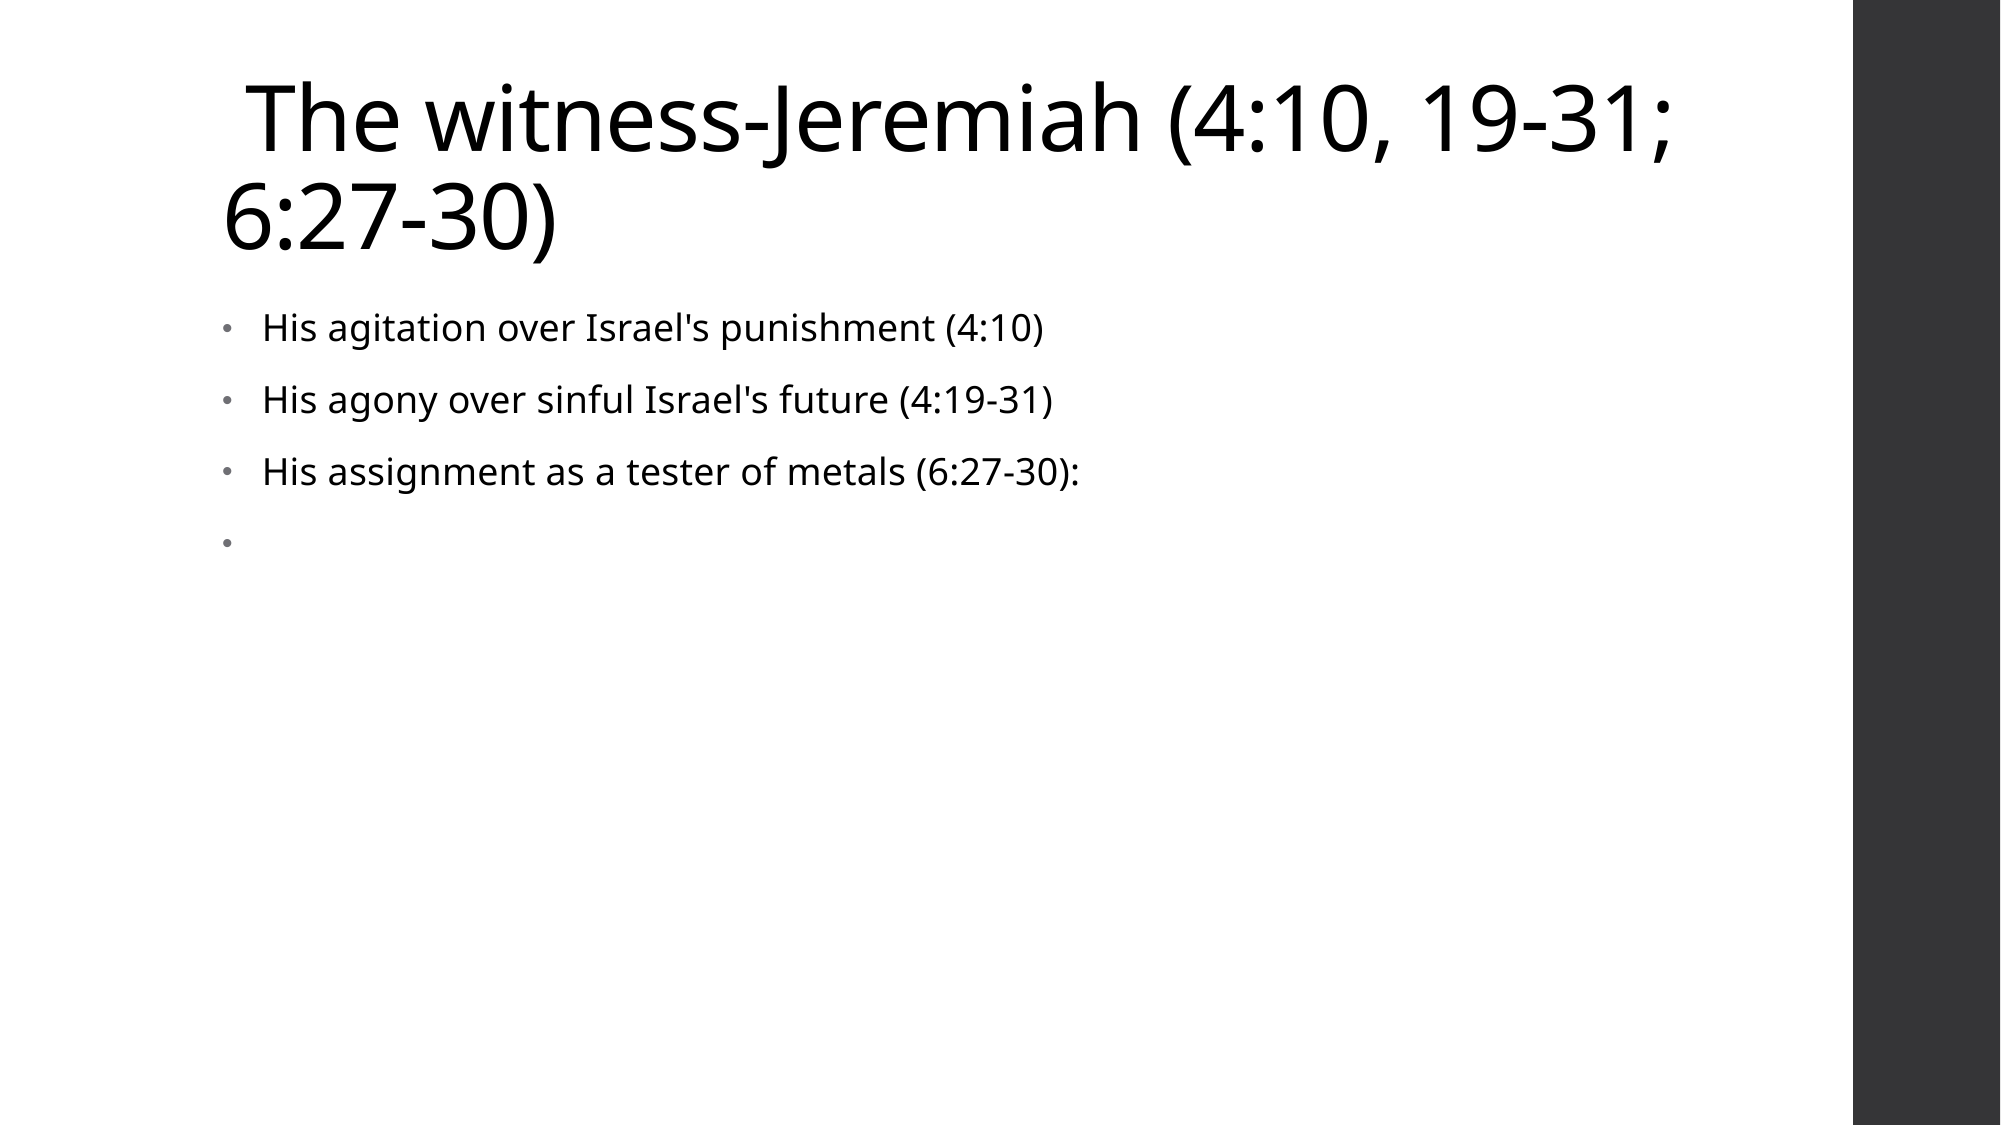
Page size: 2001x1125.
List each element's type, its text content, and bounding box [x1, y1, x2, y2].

title The witness-Jeremiah (4:10, 19-31; 6:27-30) [206, 60, 1797, 278]
list His agitation over Israel's punishment (4:10) His agony over sinful Israel's future (4:19-31) His assignment as a tester of metals (6:27-30): [206, 299, 1617, 1014]
